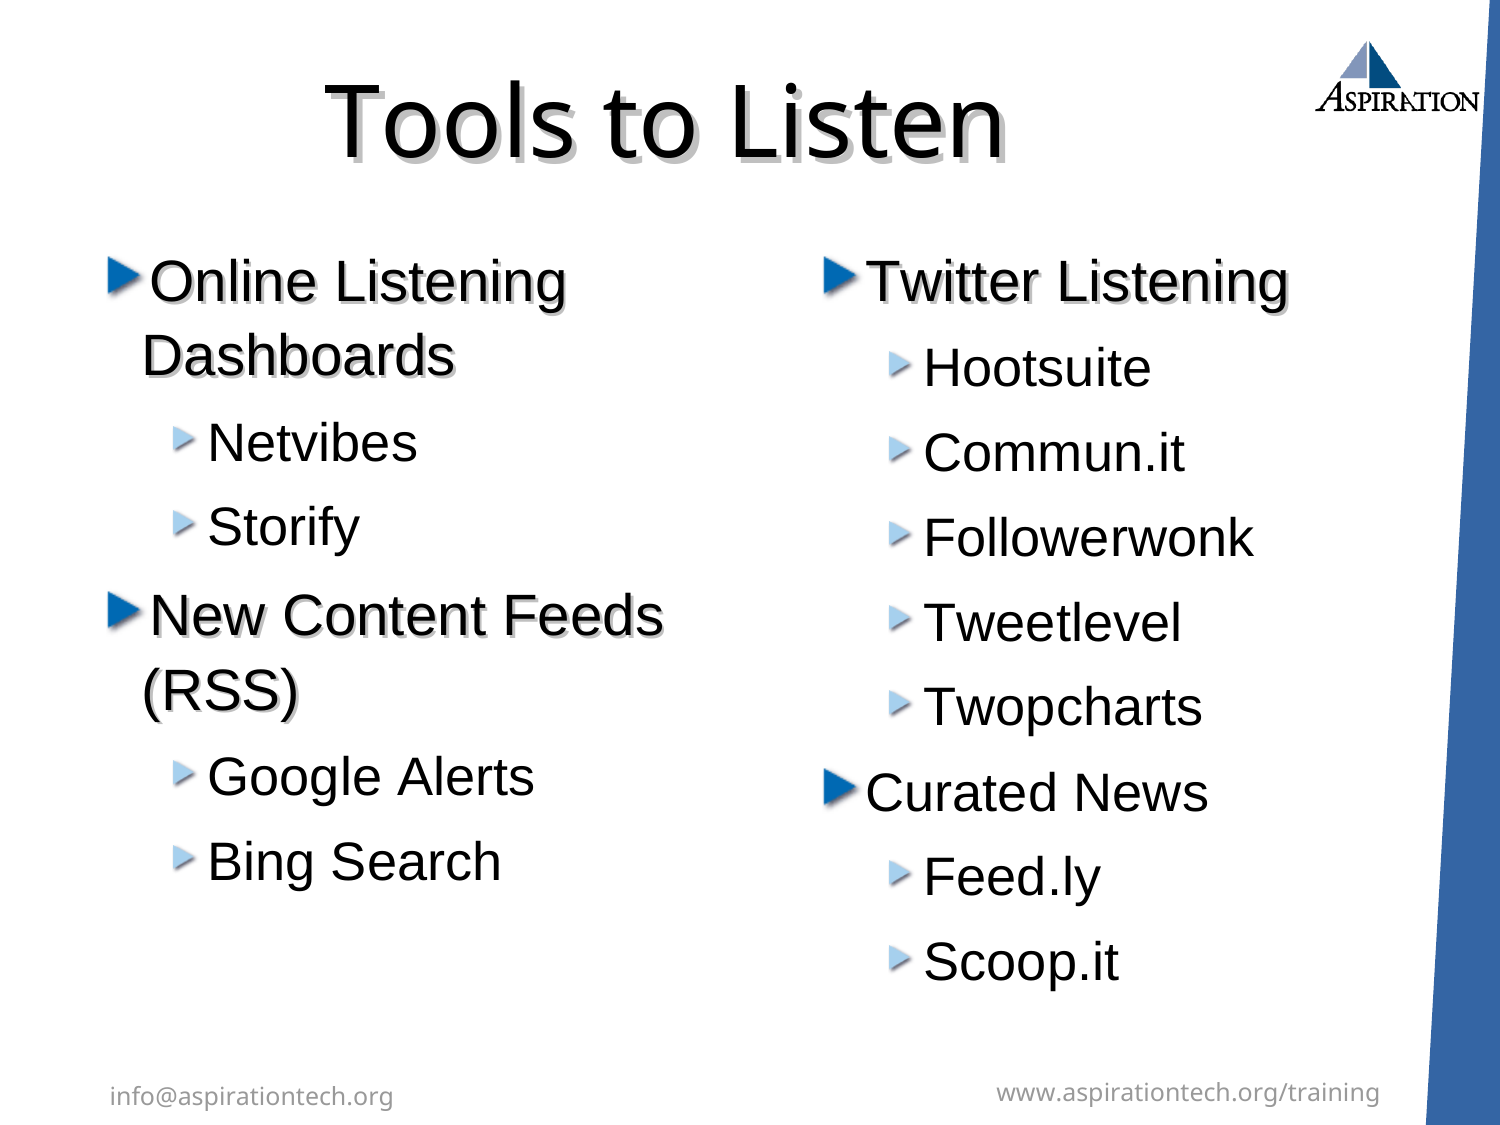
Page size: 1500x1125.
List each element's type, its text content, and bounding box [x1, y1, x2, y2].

picture [1315, 41, 1480, 120]
list Online Listening Dashboards Netvibes Storify New Content Feeds (RSS) Google Alerts Bing Search [49, 238, 732, 892]
title Tools to Listen [49, 19, 1284, 206]
list Twitter Listening Hootsuite Commun.it Followerwonk Tweetlevel Twopcharts Curated News Feed.ly Scoop.it [765, 238, 1448, 992]
